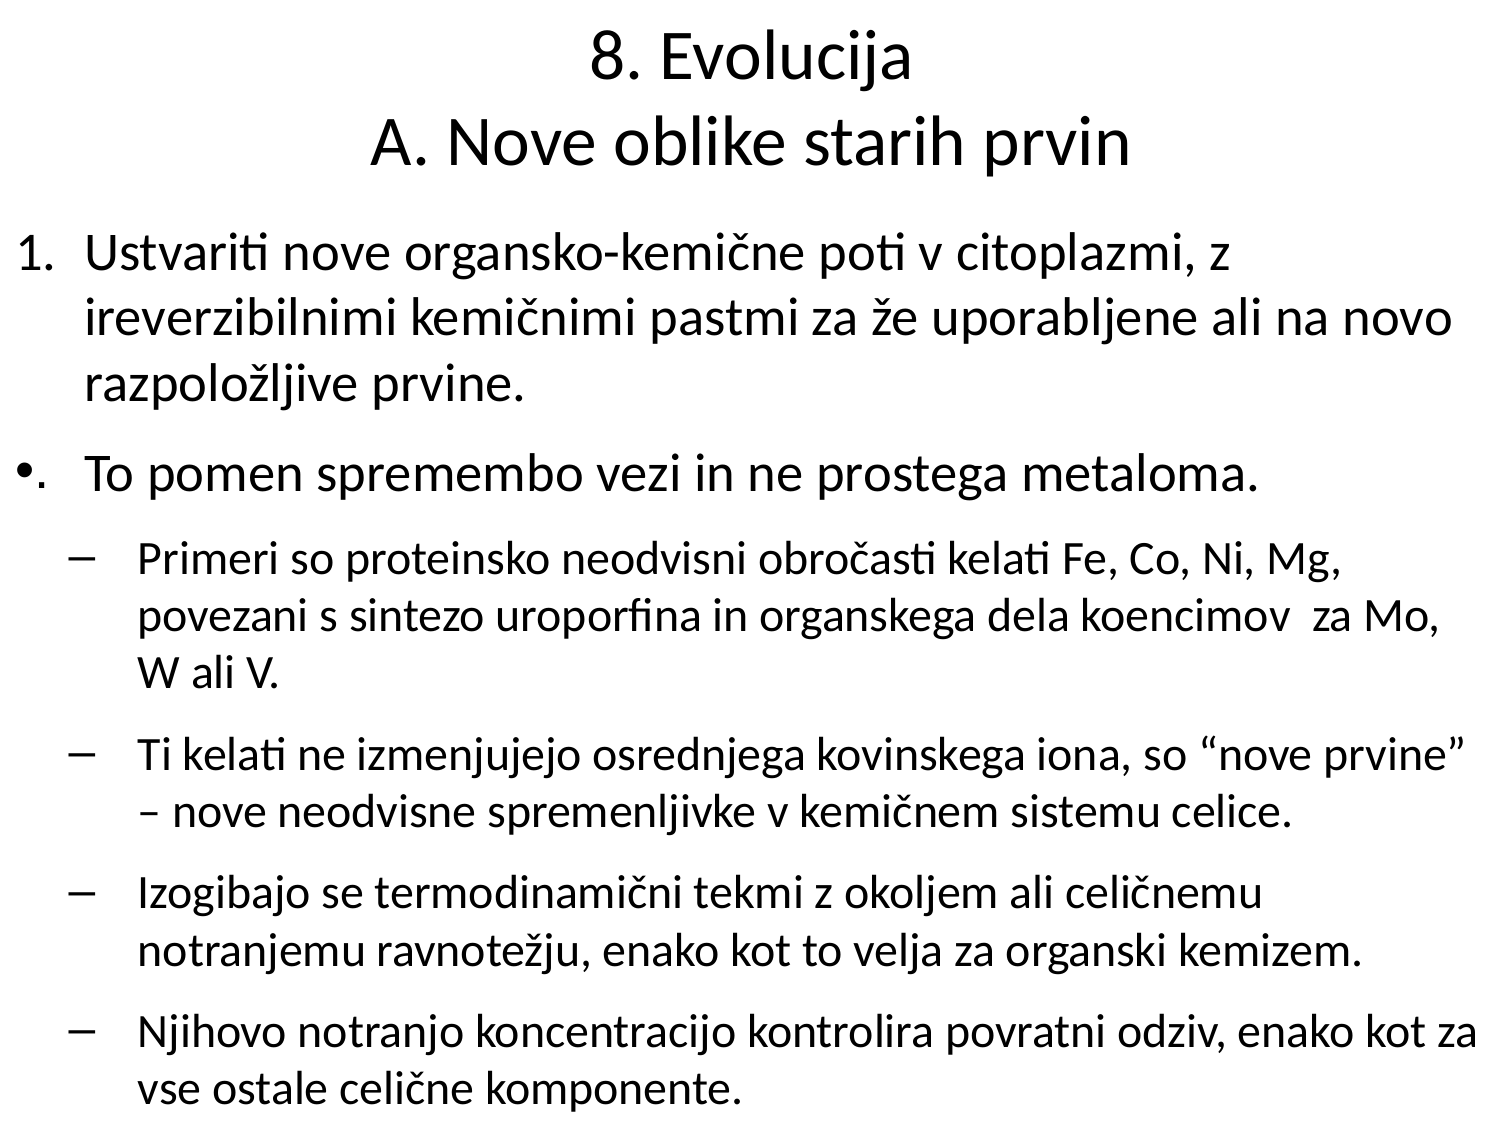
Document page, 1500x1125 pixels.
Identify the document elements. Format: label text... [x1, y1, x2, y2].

title 8. Evolucija A. Nove oblike starih prvin [76, 0, 1427, 188]
list Ustvariti nove organsko-kemične poti v citoplazmi, z ireverzibilnimi kemičnimi pastmi za že uporabljene ali na novo razpoložljive prvine. To pomen spremembo vezi in ne prostega metaloma. Primeri so proteinsko neodvisni obročasti kelati Fe, Co, Ni, Mg, povezani s sintezo uroporfina in organskega dela koencimov za Mo, W ali V. Ti kelati ne izmenjujejo osrednjega kovinskega iona, so “nove prvine” – nove neodvisne spremenljivke v kemičnem sistemu celice. Izogibajo se termodinamični tekmi z okoljem ali celičnemu notranjemu ravnotežju, enako kot to velja za organski kemizem. Njihovo notranjo koncentracijo kontrolira povratni odziv, enako kot za vse ostale celične komponente. [0, 208, 1500, 1125]
